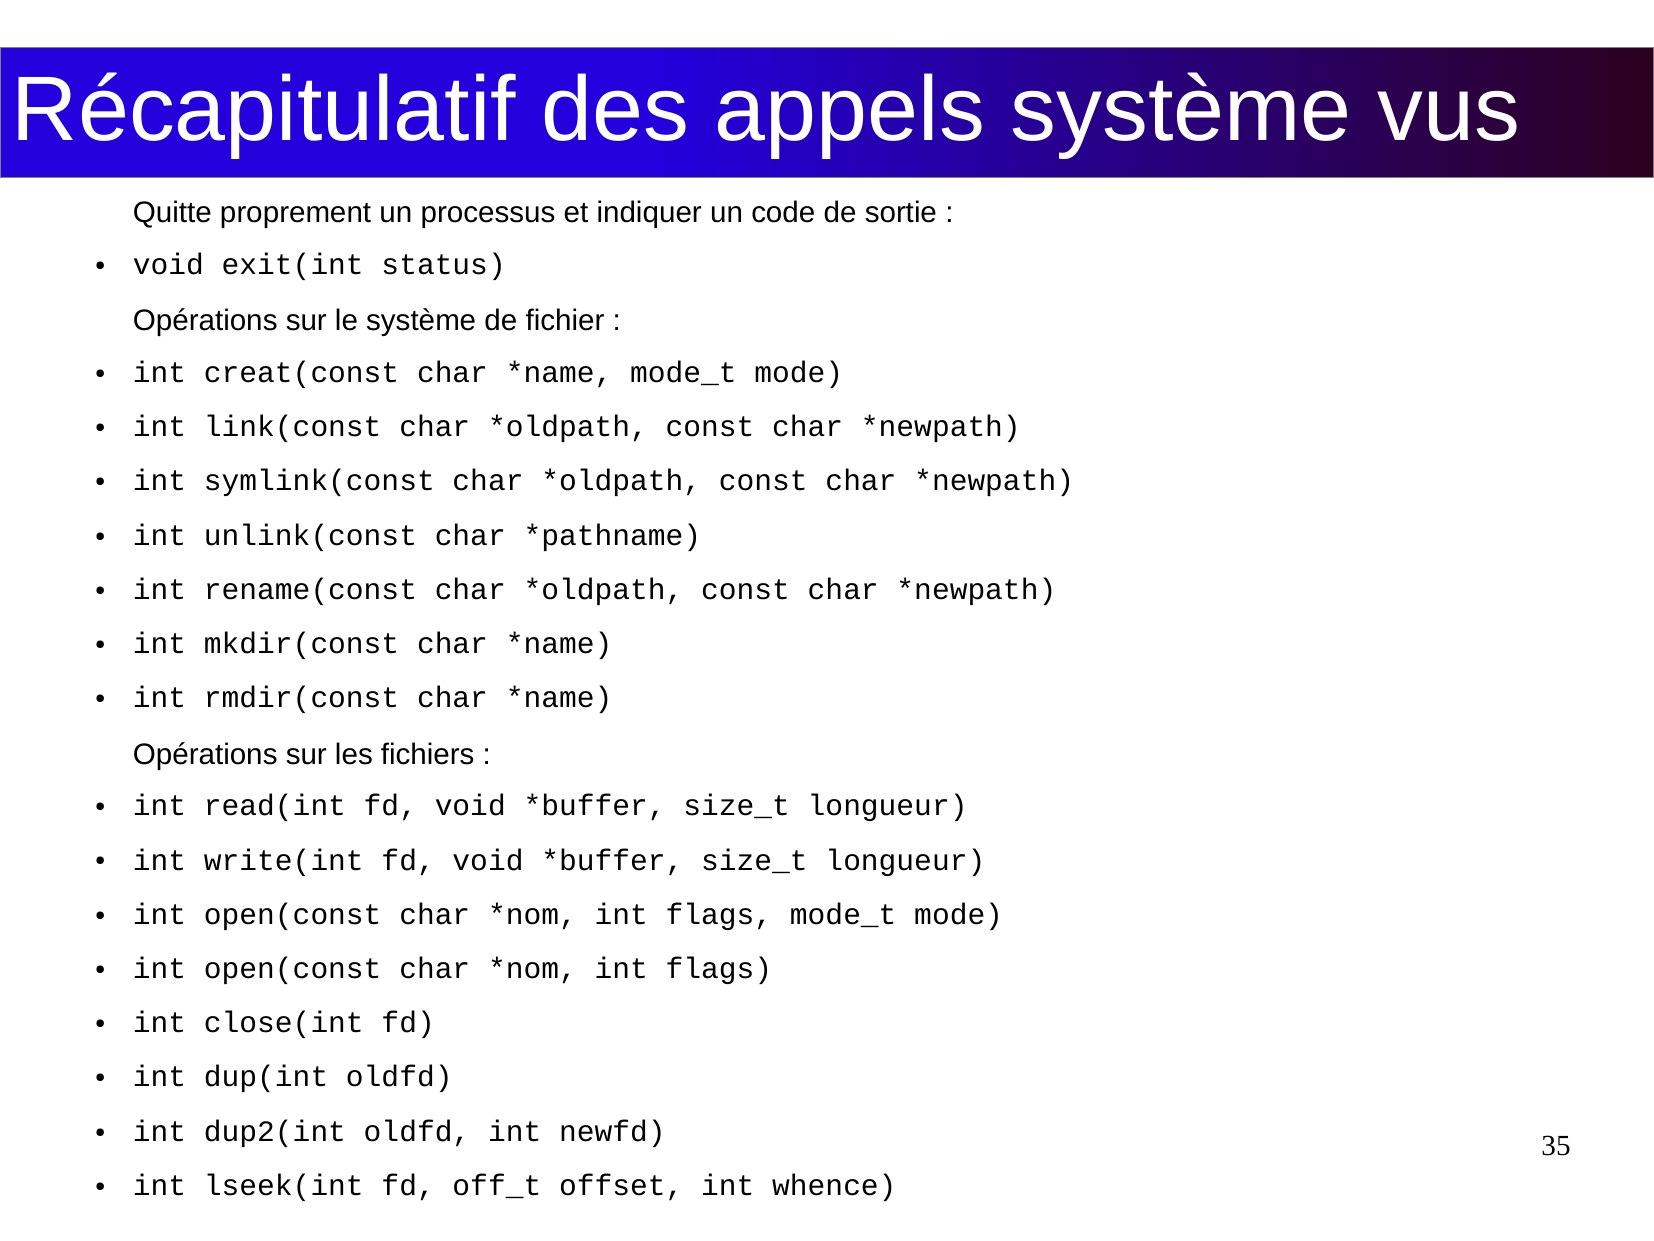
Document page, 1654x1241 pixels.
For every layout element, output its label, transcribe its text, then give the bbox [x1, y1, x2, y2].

title Récapitulatif des appels système vus [11, 5, 1642, 213]
list Quitte proprement un processus et indiquer un code de sortie : void exit(int status) Opérations sur le système de fichier : int creat(const char *name, mode_t mode) int link(const char *oldpath, const char *newpath) int symlink(const char *oldpath, const char *newpath) int unlink(const char *pathname) int rename(const char *oldpath, const char *newpath) int mkdir(const char *name) int rmdir(const char *name) Opérations sur les fichiers : int read(int fd, void *buffer, size_t longueur) int write(int fd, void *buffer, size_t longueur) int open(const char *nom, int flags, mode_t mode) int open(const char *nom, int flags) int close(int fd) int dup(int oldfd) int dup2(int oldfd, int newfd) int lseek(int fd, off_t offset, int whence) [82, 195, 1538, 1217]
